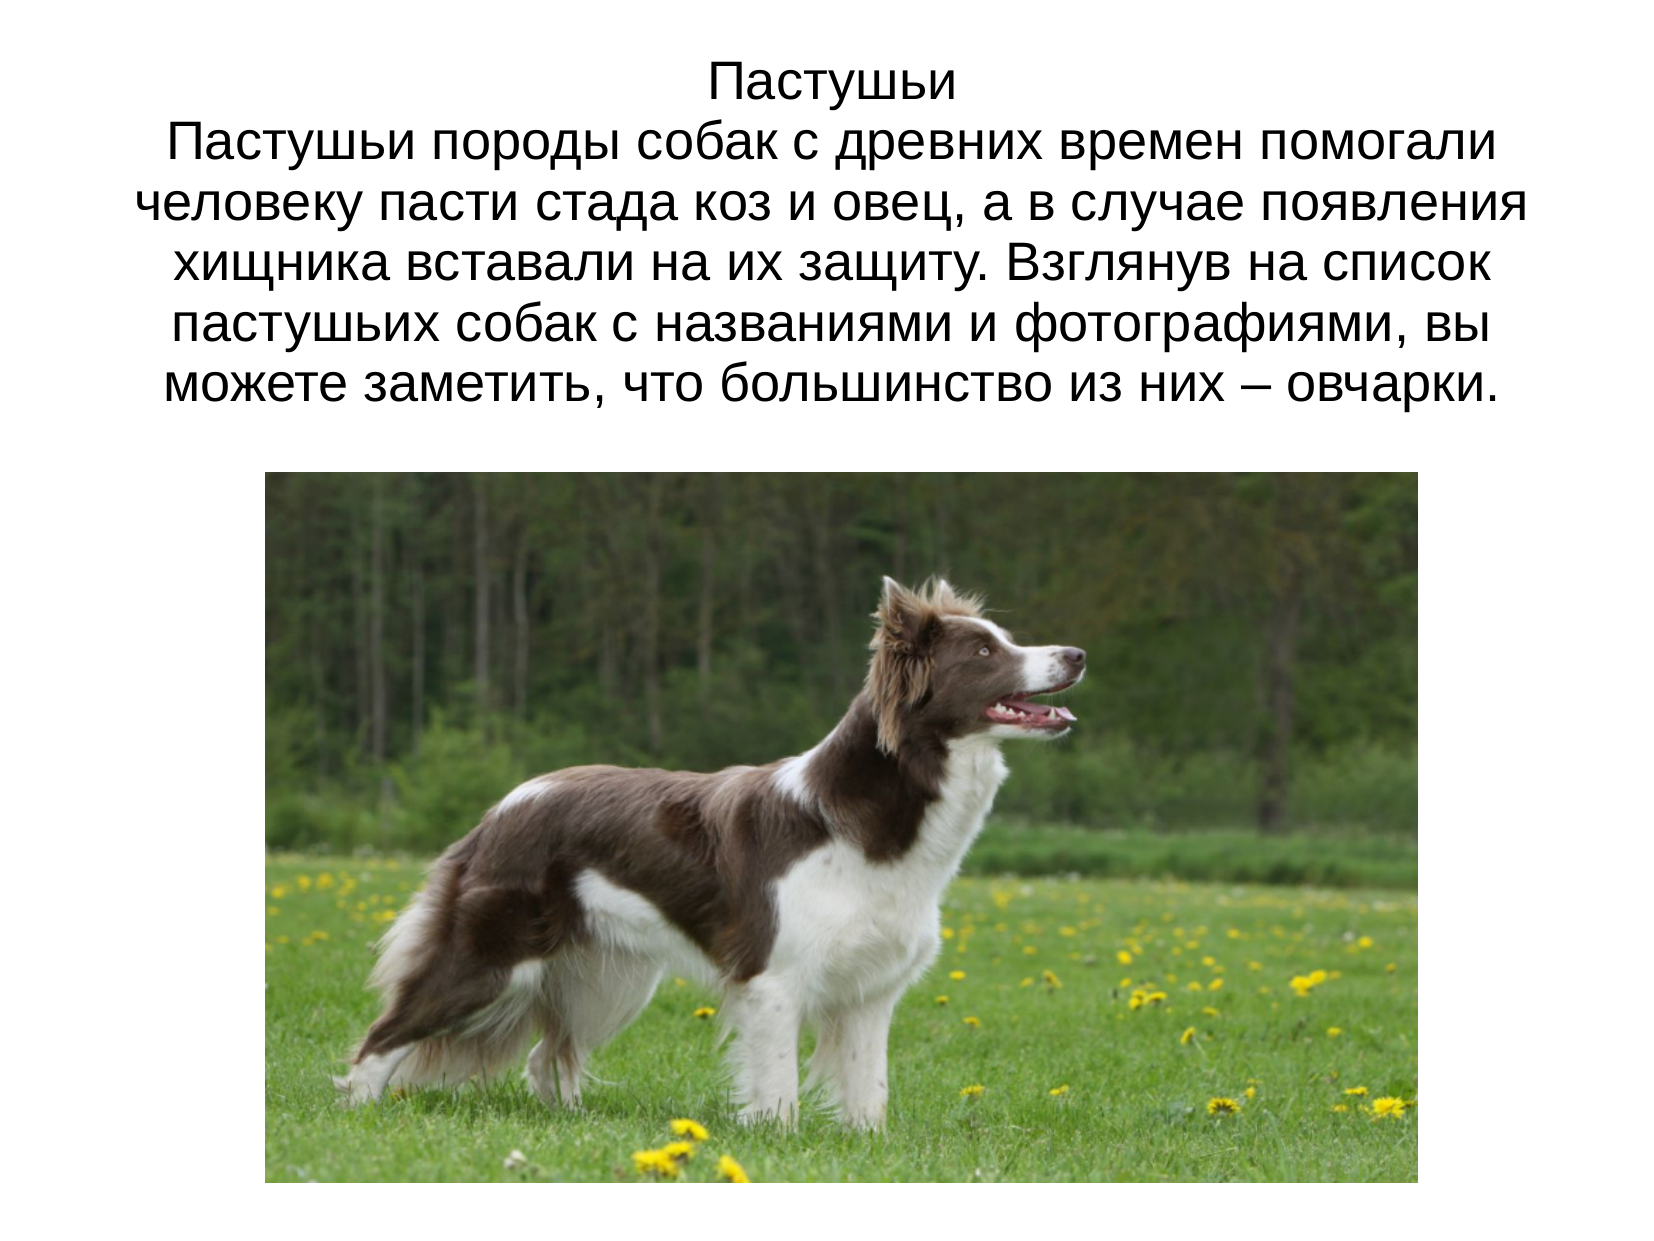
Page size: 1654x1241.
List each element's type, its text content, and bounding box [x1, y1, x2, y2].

picture [265, 472, 1418, 1183]
title Пастушьи Пастушьи породы собак с древних времен помогали человеку пасти стада коз и овец, а в случае появления хищника вставали на их защиту. Взглянув на список пастушьих собак с названиями и фотографиями, вы можете заметить, что большинство из них – овчарки. [88, 50, 1577, 414]
